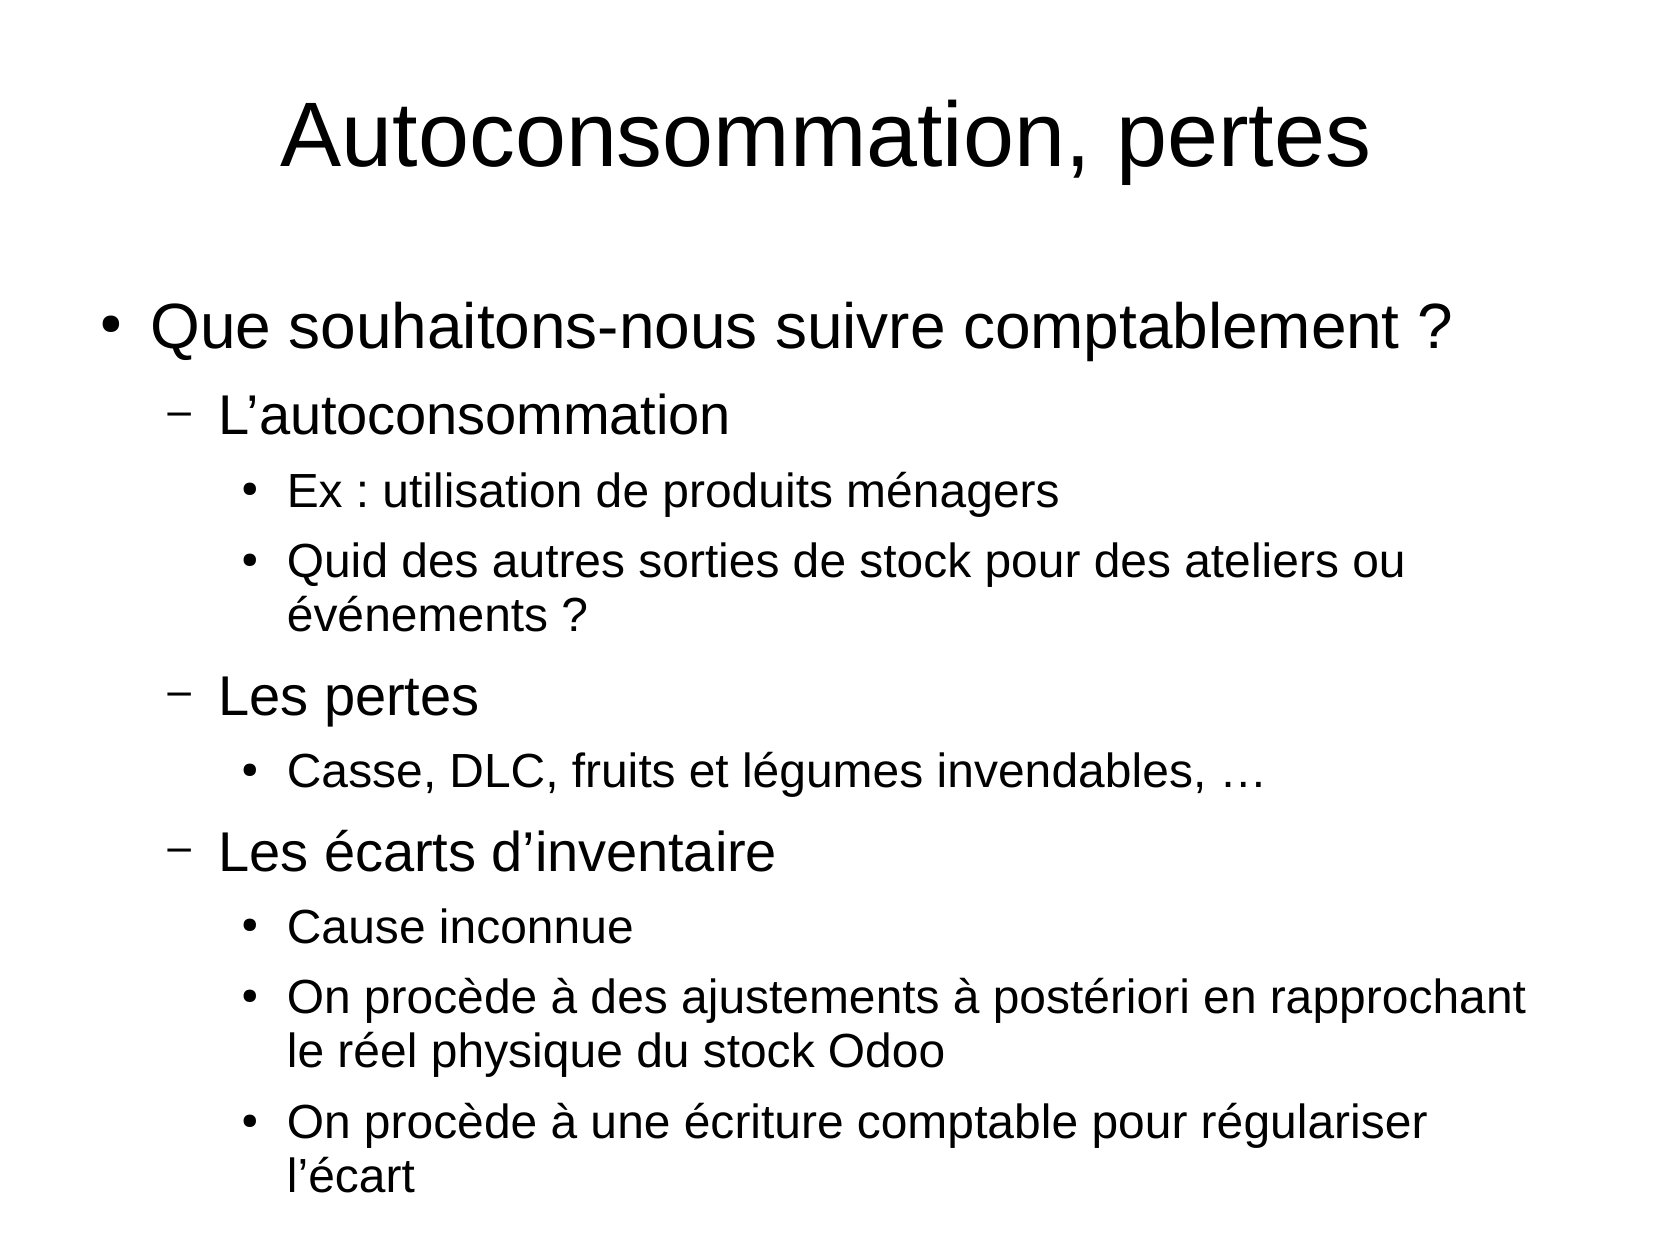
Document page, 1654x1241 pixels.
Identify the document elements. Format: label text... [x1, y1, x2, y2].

title Autoconsommation, pertes [82, 31, 1571, 239]
list Que souhaitons-nous suivre comptablement ? L’autoconsommation Ex : utilisation de produits ménagers Quid des autres sorties de stock pour des ateliers ou événements ? Les pertes Casse, DLC, fruits et légumes invendables, … Les écarts d’inventaire Cause inconnue On procède à des ajustements à postériori en rapprochant le réel physique du stock Odoo On procède à une écriture comptable pour régulariser l’écart [82, 290, 1571, 1205]
